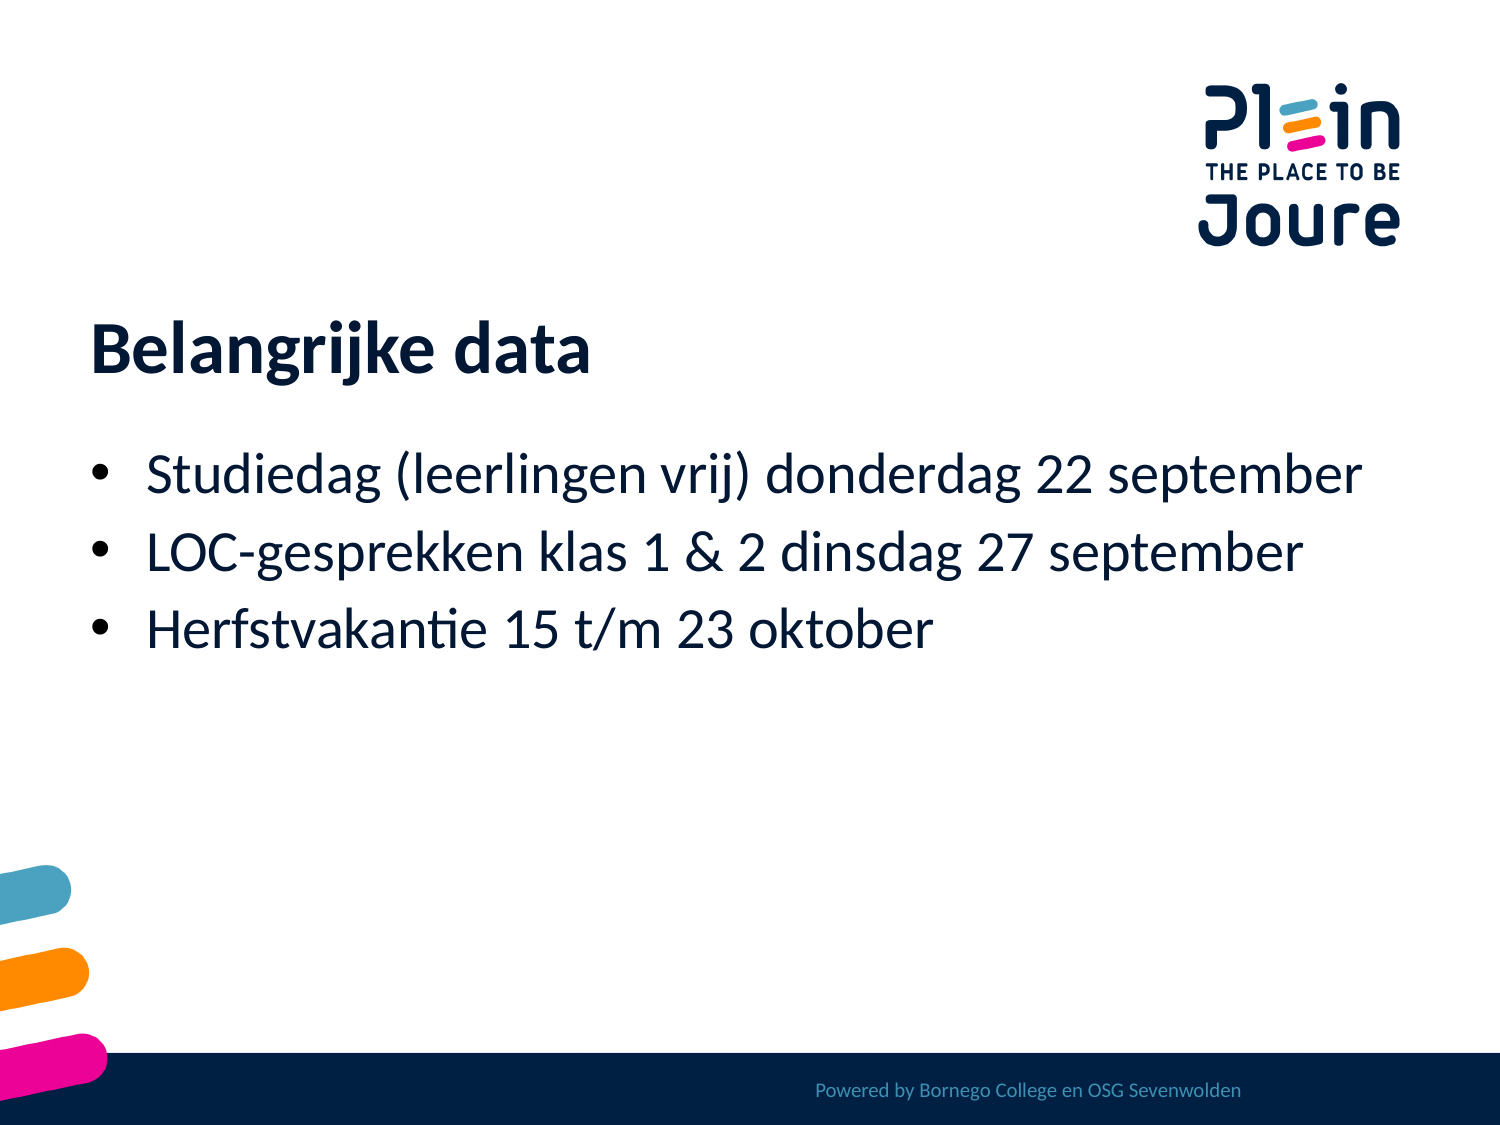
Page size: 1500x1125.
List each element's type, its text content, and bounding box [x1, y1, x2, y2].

text_box Powered by Bornego College en OSG Sevenwolden [800, 1053, 1426, 1125]
list Studiedag (leerlingen vrij) donderdag 22 september LOC-gesprekken klas 1 & 2 dinsdag 27 september Herfstvakantie 15 t/m 23 oktober [75, 435, 1442, 1005]
title Belangrijke data [75, 267, 1426, 419]
